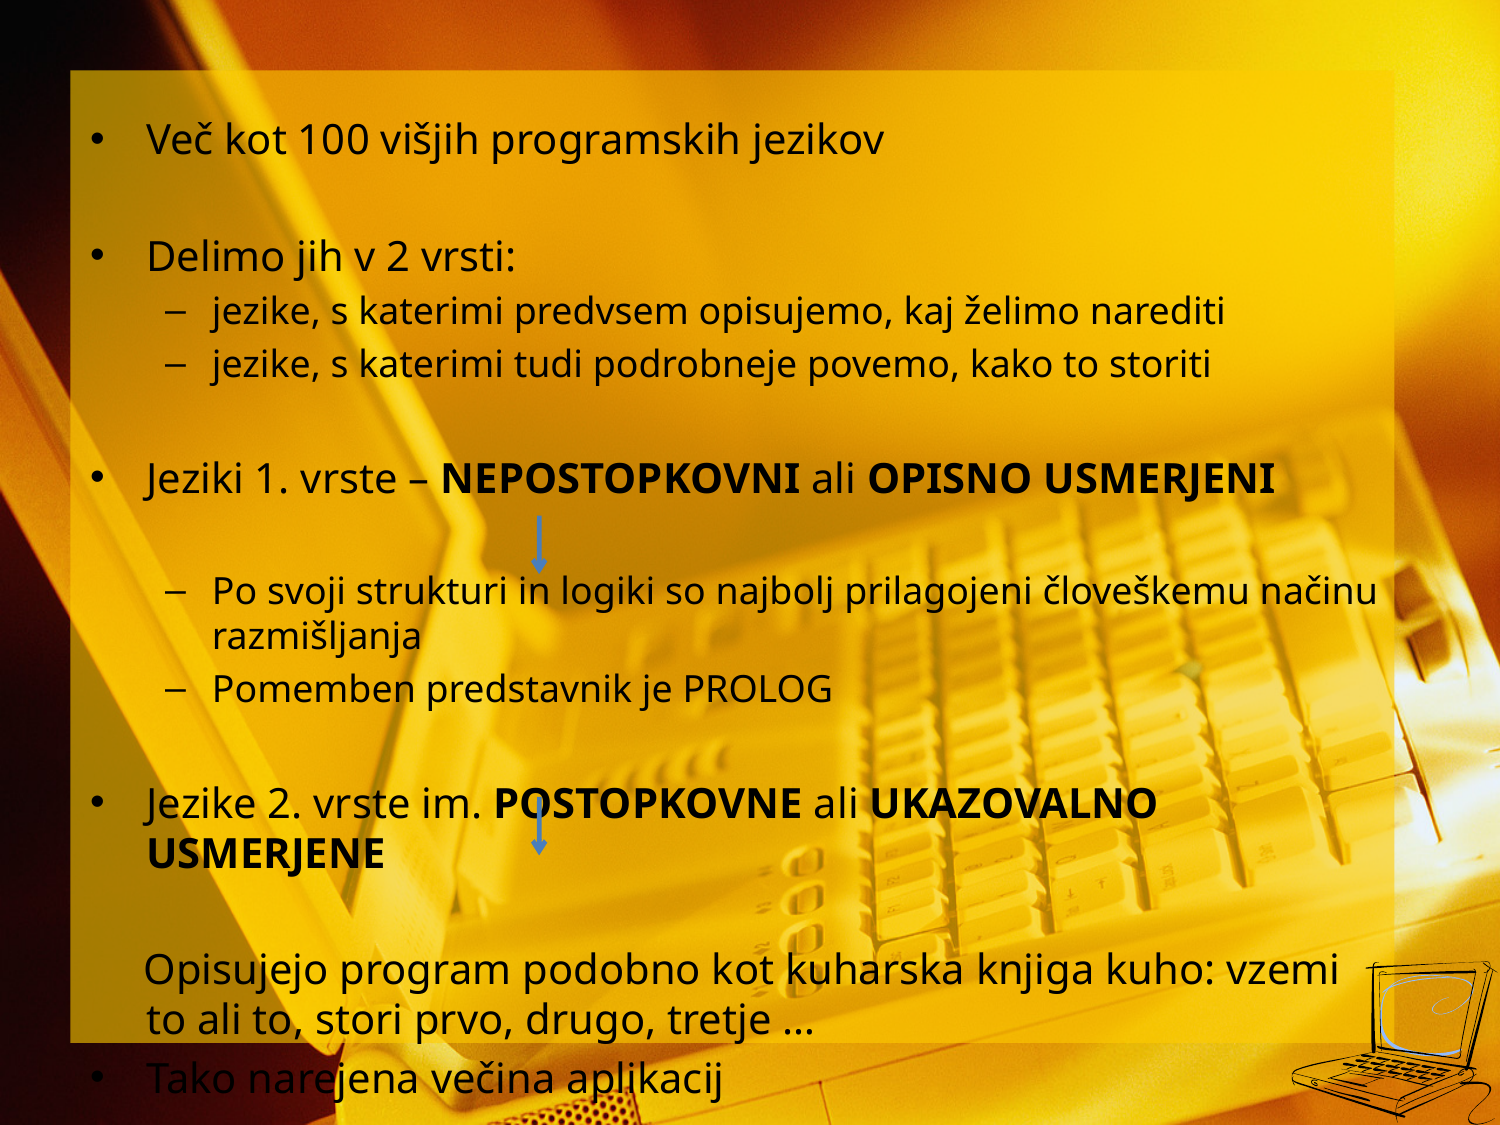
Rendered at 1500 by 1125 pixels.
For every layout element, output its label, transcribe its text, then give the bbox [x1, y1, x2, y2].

text_box [421, 1014, 434, 1031]
text_box [531, 1014, 543, 1031]
list Več kot 100 višjih programskih jezikov Delimo jih v 2 vrsti: jezike, s katerimi predvsem opisujemo, kaj želimo narediti jezike, s katerimi tudi podrobneje povemo, kako to storiti Jeziki 1. vrste – NEPOSTOPKOVNI ali OPISNO USMERJENI Po svoji strukturi in logiki so najbolj prilagojeni človeškemu načinu razmišljanja Pomemben predstavnik je PROLOG Jezike 2. vrste im. POSTOPKOVNE ali UKAZOVALNO USMERJENE Opisujejo program podobno kot kuharska knjiga kuho: vzemi to ali to, stori prvo, drugo, tretje … Tako narejena večina aplikacij [75, 105, 1407, 1005]
text_box [600, 1014, 612, 1031]
picture [0, 0, 1500, 1125]
text_box [70, 70, 1395, 1043]
